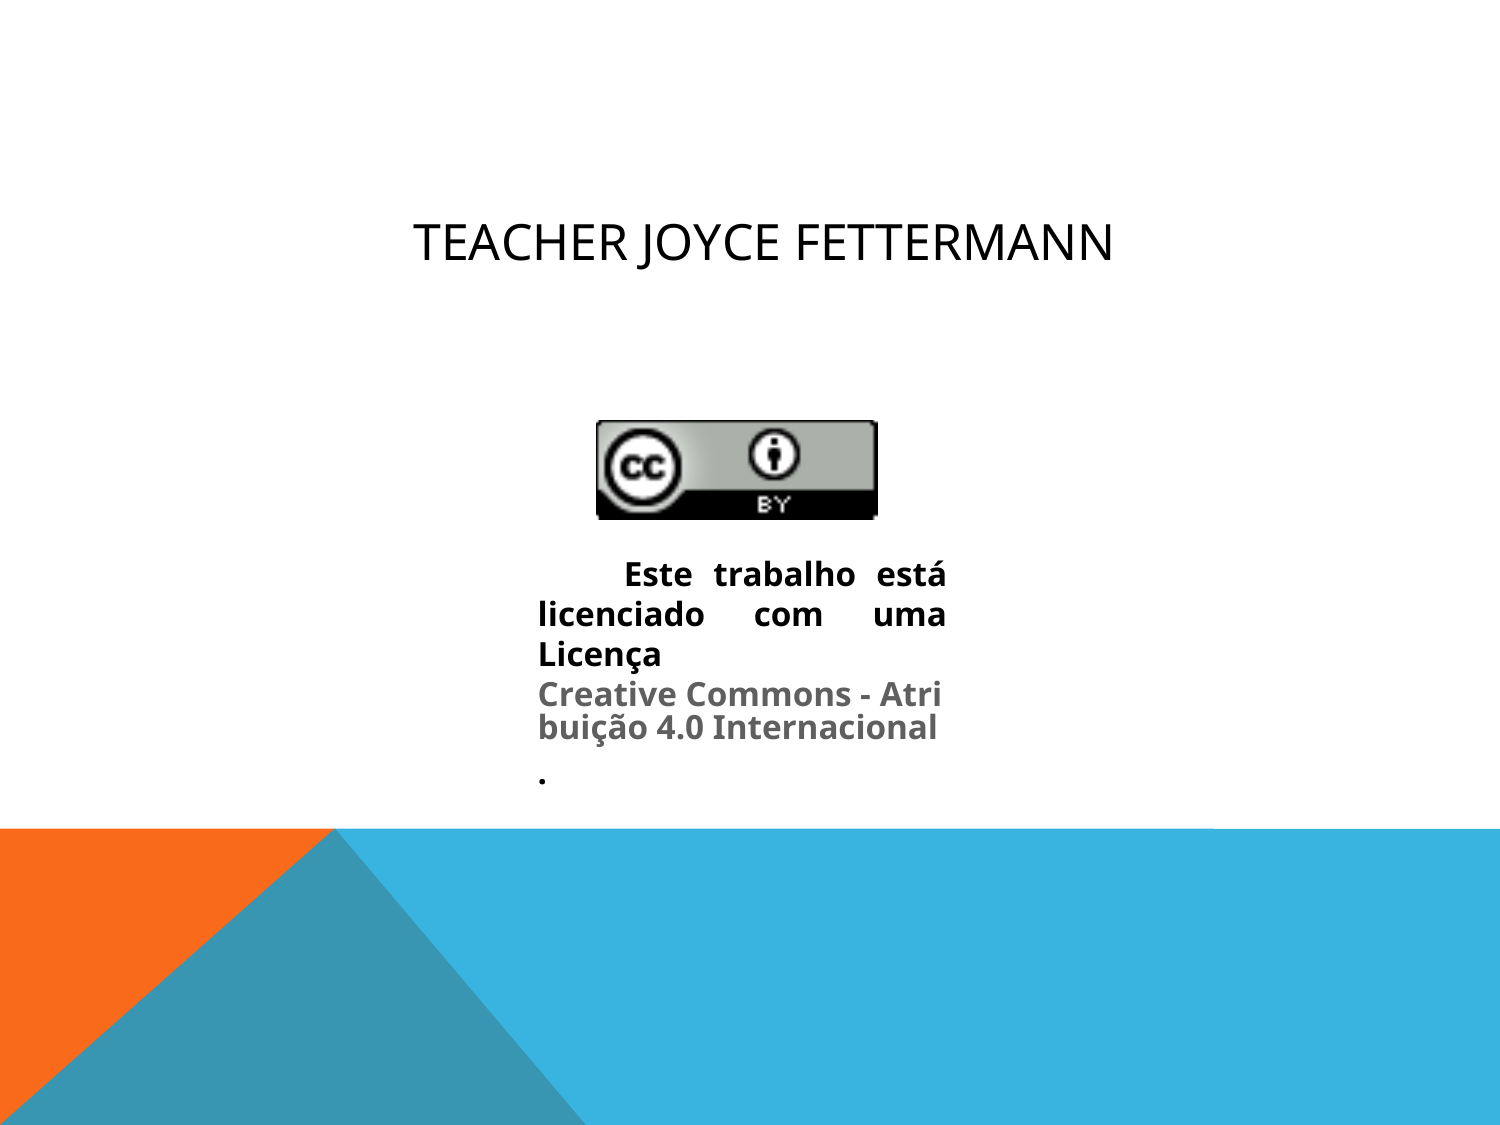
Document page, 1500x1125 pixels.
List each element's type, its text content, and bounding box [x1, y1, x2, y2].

picture [596, 420, 878, 520]
list Este trabalho está licenciado com uma Licença Creative Commons - Atribuição 4.0 Internacional. [466, 149, 963, 761]
title TEACHER JOYCE FETTERMANN [147, 195, 466, 286]
title TEACHER JOYCE FETTERMANN [963, 195, 1382, 286]
